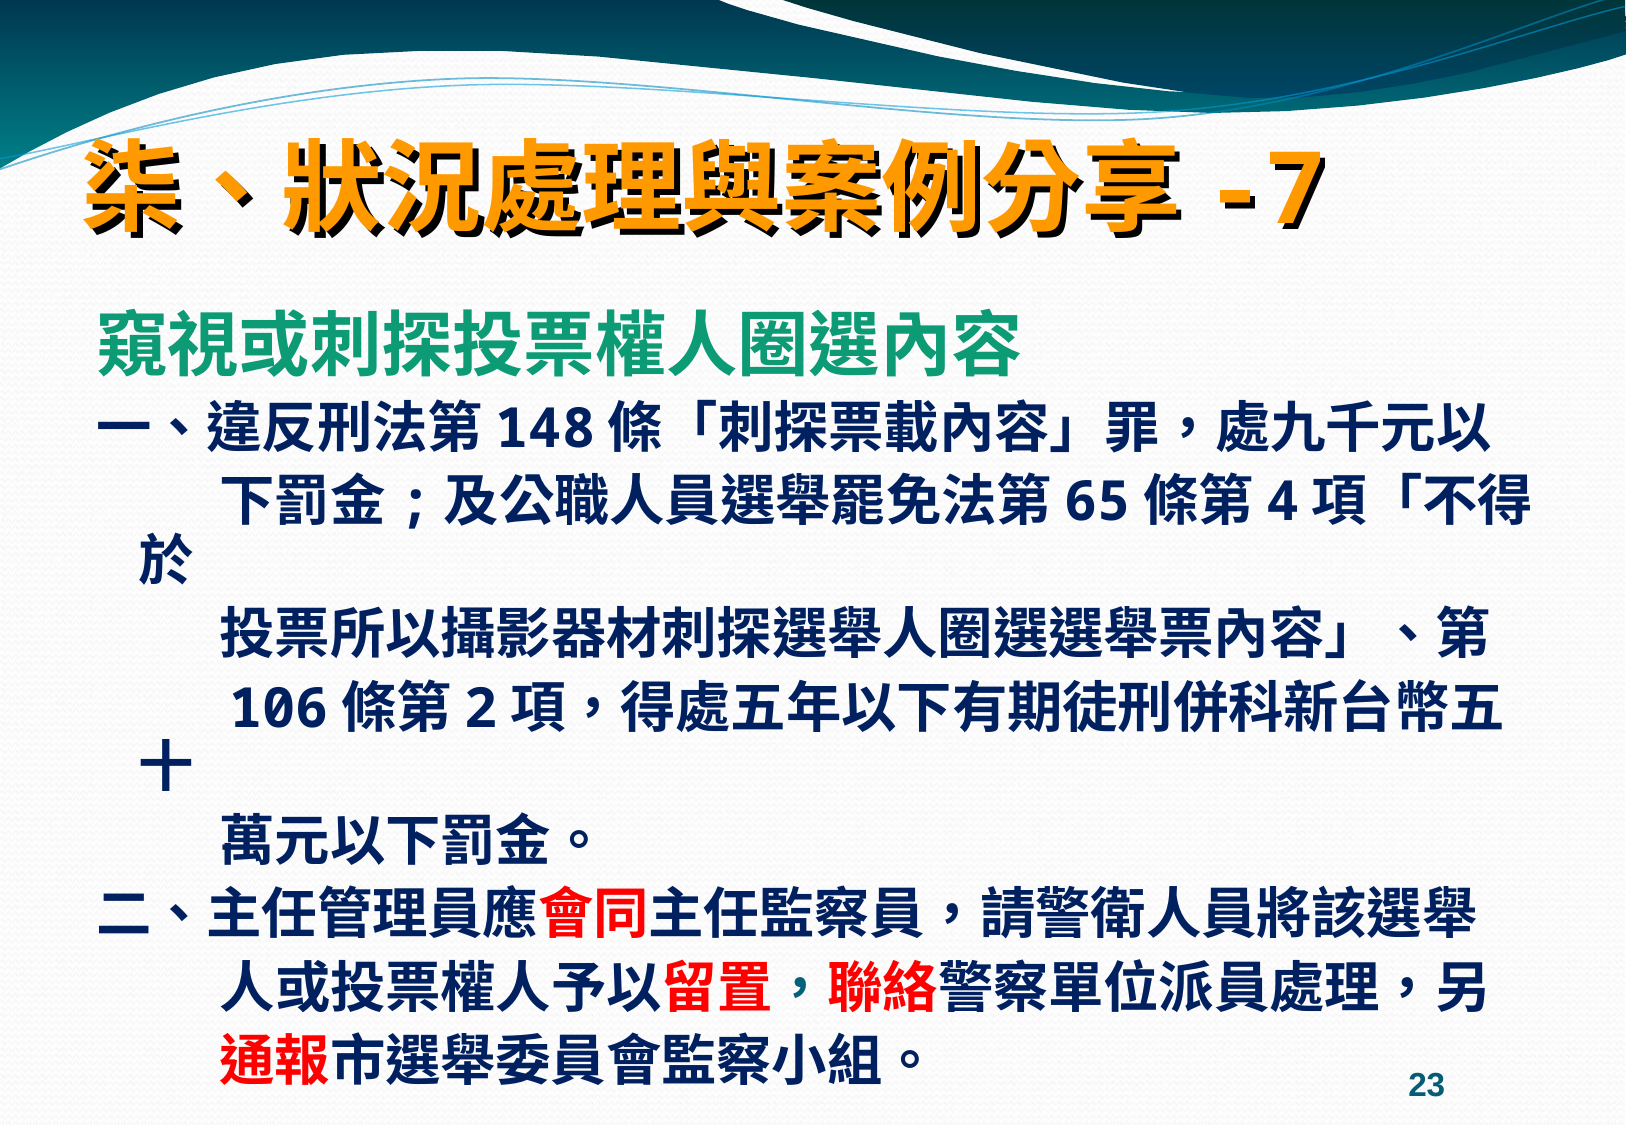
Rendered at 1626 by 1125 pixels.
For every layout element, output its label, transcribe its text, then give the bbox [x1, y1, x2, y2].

list 窺視或刺探投票權人圈選內容 一、違反刑法第148條「刺探票載內容」罪，處九千元以 下罰金;及公職人員選舉罷免法第65條第4項「不得於 投票所以攝影器材刺探選舉人圈選選舉票內容」、第 106條第2項，得處五年以下有期徒刑併科新台幣五十 萬元以下罰金。 二、主任管理員應會同主任監察員，請警衛人員將該選舉 人或投票權人予以留置，聯絡警察單位派員處理，另 通報市選舉委員會監察小組。 [81, 301, 1572, 1103]
title 柒、狀況處理與案例分享-7 [81, 99, 1544, 244]
text_box [1408, 1042, 1544, 1103]
